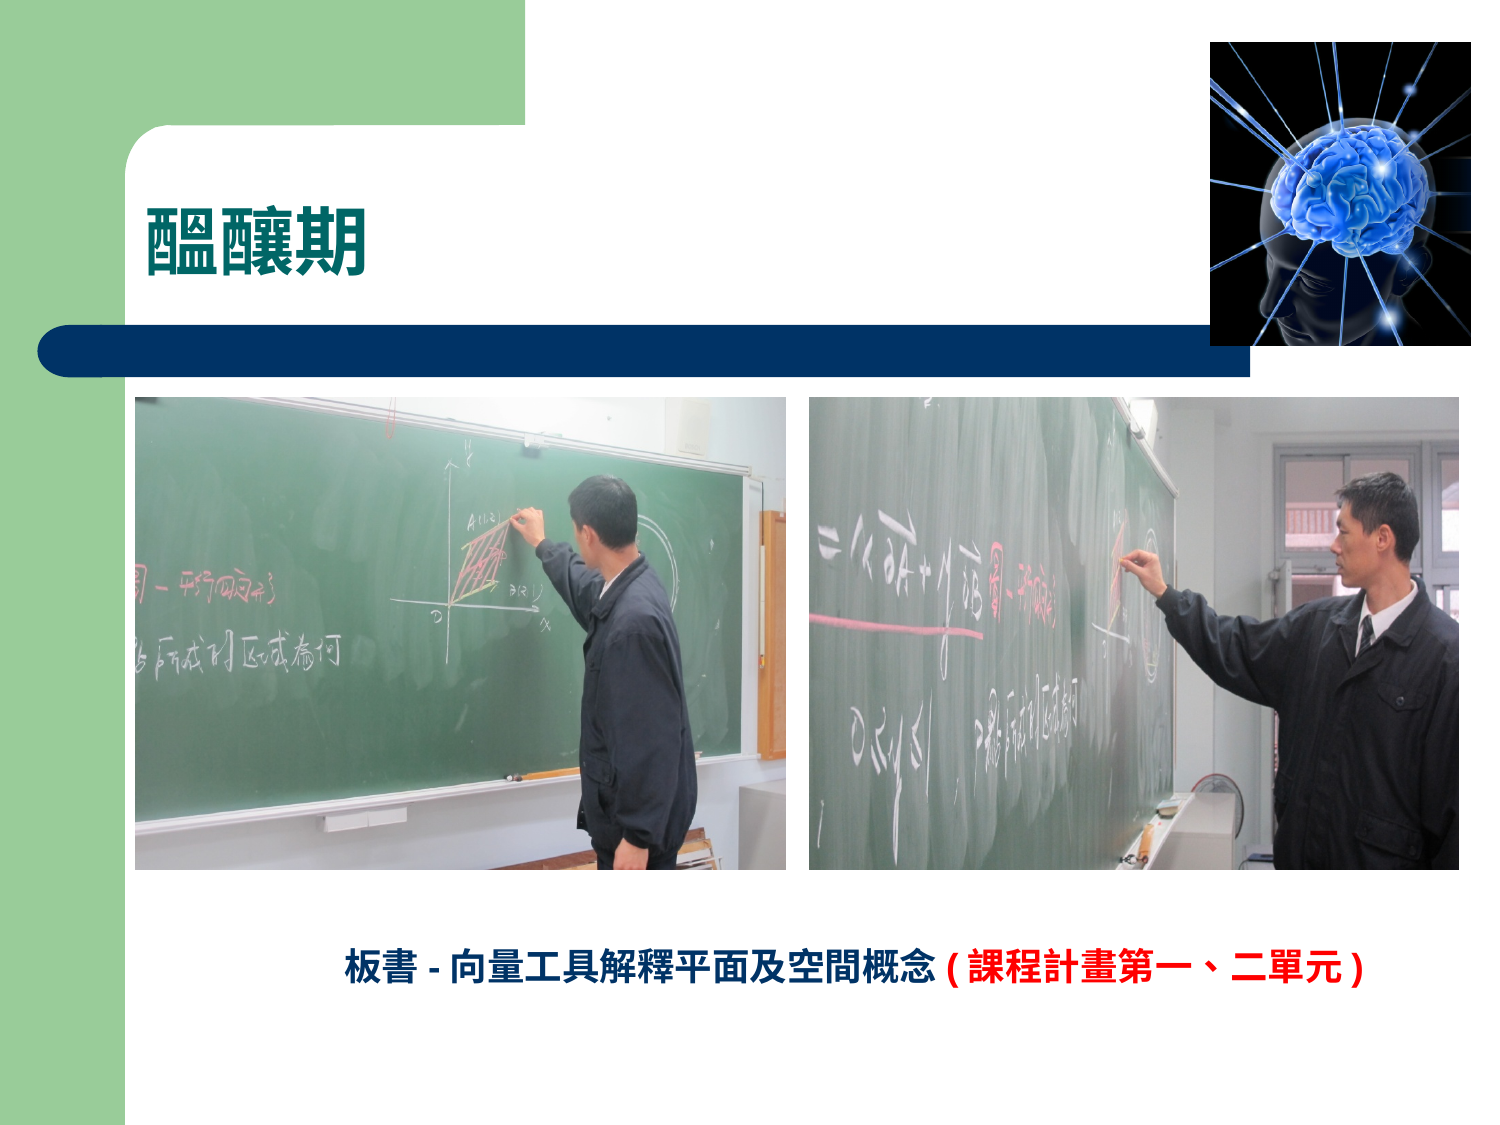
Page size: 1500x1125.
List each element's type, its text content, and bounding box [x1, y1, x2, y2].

picture [1210, 42, 1471, 346]
picture [135, 397, 786, 870]
title 醞釀期 [136, 136, 1210, 301]
picture [809, 397, 1459, 870]
text_box 板書-向量工具解釋平面及空間概念(課程計畫第一、二單元) [336, 928, 1388, 1004]
